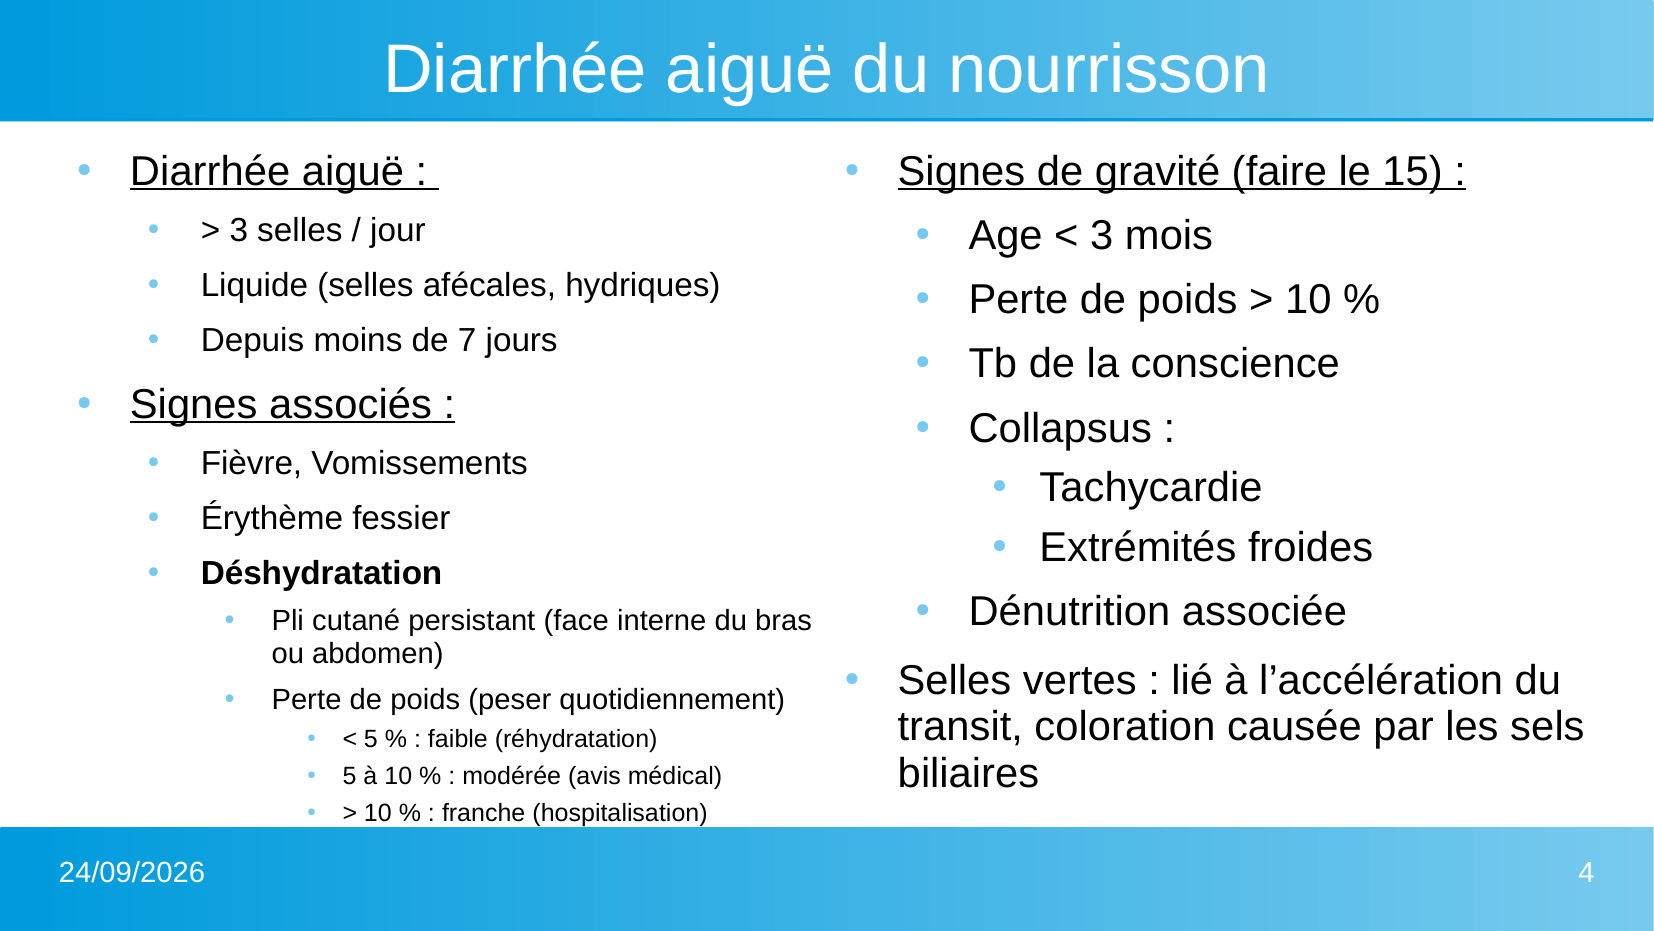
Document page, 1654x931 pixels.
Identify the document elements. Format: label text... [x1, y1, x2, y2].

list Signes de gravité (faire le 15) : Age < 3 mois Perte de poids > 10 % Tb de la conscience Collapsus : Tachycardie Extrémités froides Dénutrition associée Selles vertes : lié à l’accélération du transit, coloration causée par les sels biliaires [826, 147, 1595, 768]
list Diarrhée aiguë : > 3 selles / jour Liquide (selles afécales, hydriques) Depuis moins de 7 jours Signes associés : Fièvre, Vomissements Érythème fessier Déshydratation Pli cutané persistant (face interne du bras ou abdomen) Perte de poids (peser quotidiennement) < 5 % : faible (réhydratation) 5 à 10 % : modérée (avis médical) > 10 % : franche (hospitalisation) [59, 147, 826, 768]
title Diarrhée aiguë du nourrisson [59, 29, 1595, 108]
